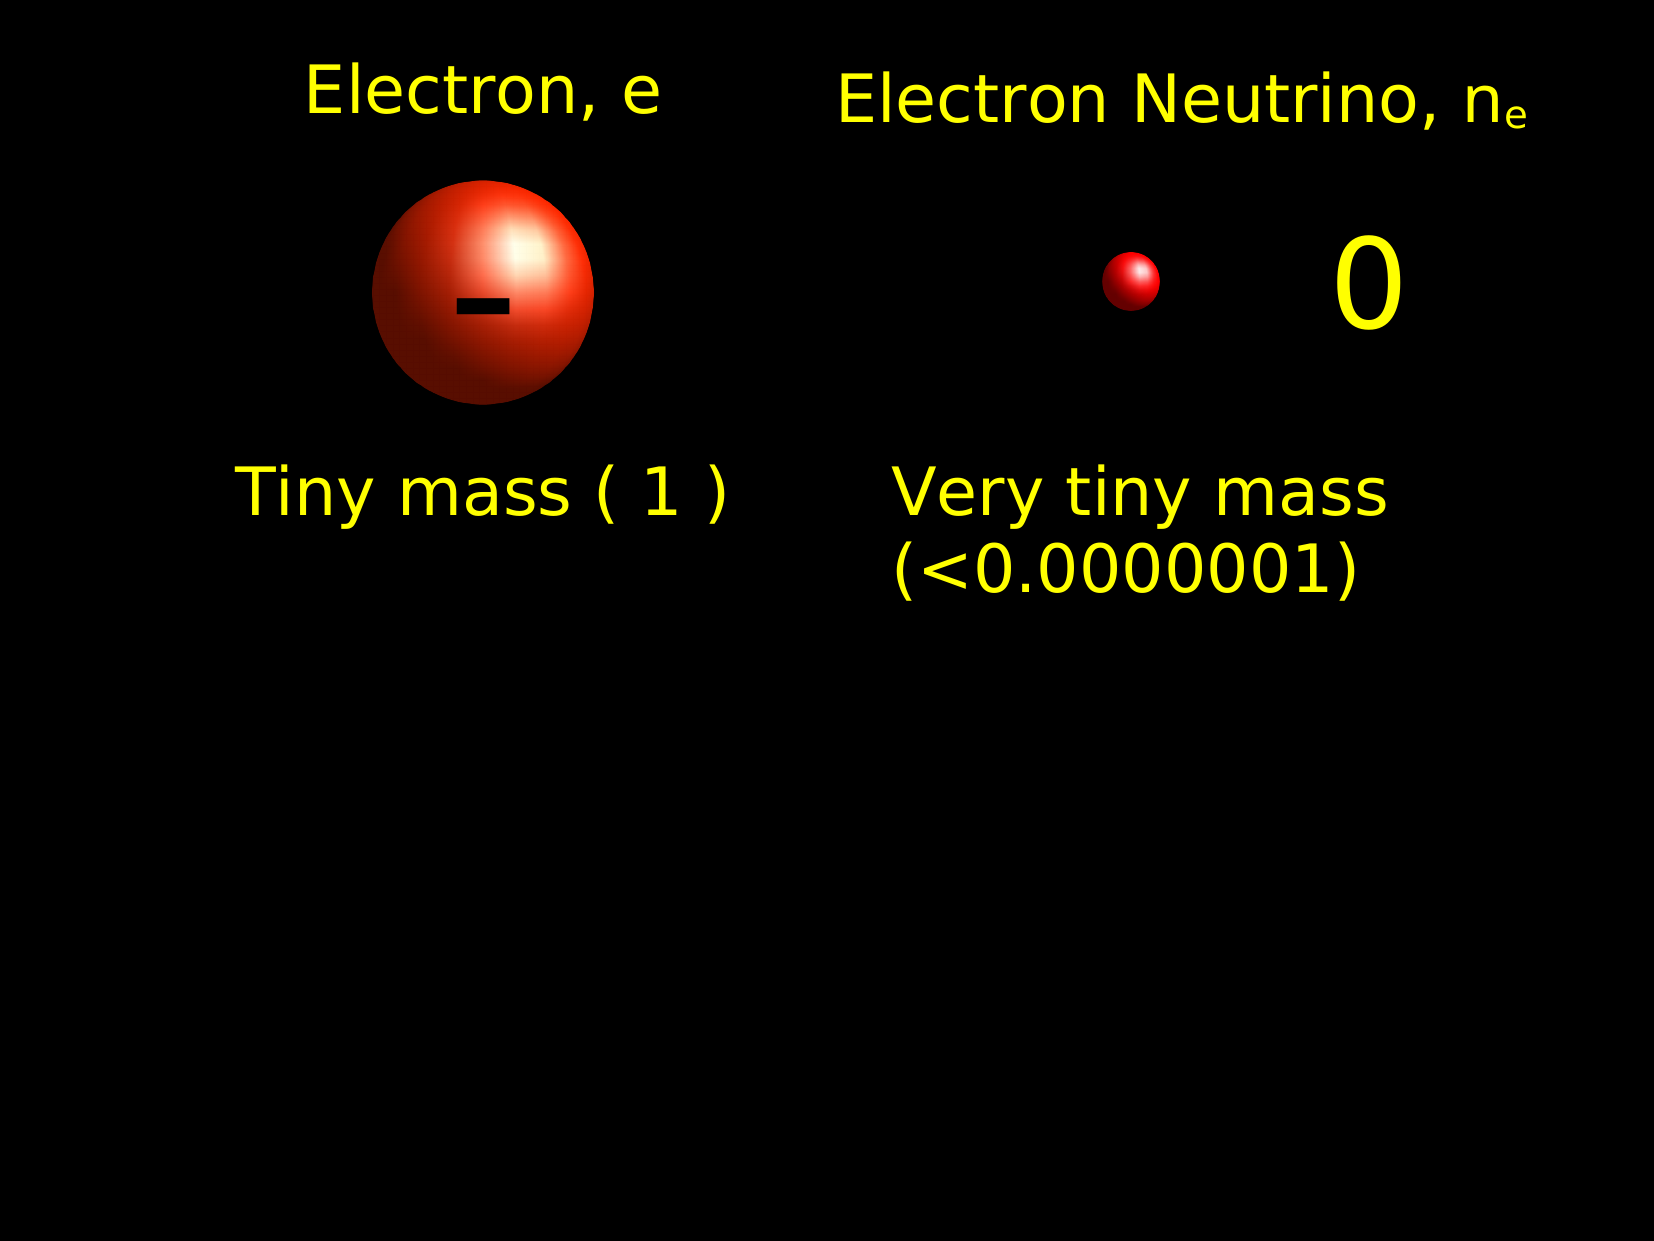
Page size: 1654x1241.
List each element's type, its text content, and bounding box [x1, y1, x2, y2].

text_box Electron Neutrino, ne [820, 44, 1537, 164]
text_box 0 [1315, 205, 1423, 366]
text_box - [433, 168, 535, 417]
text_box Tiny mass ( 1 ) [220, 445, 747, 539]
text_box Electron, e [289, 44, 678, 137]
text_box Very tiny mass (<0.0000001) [876, 445, 1405, 617]
